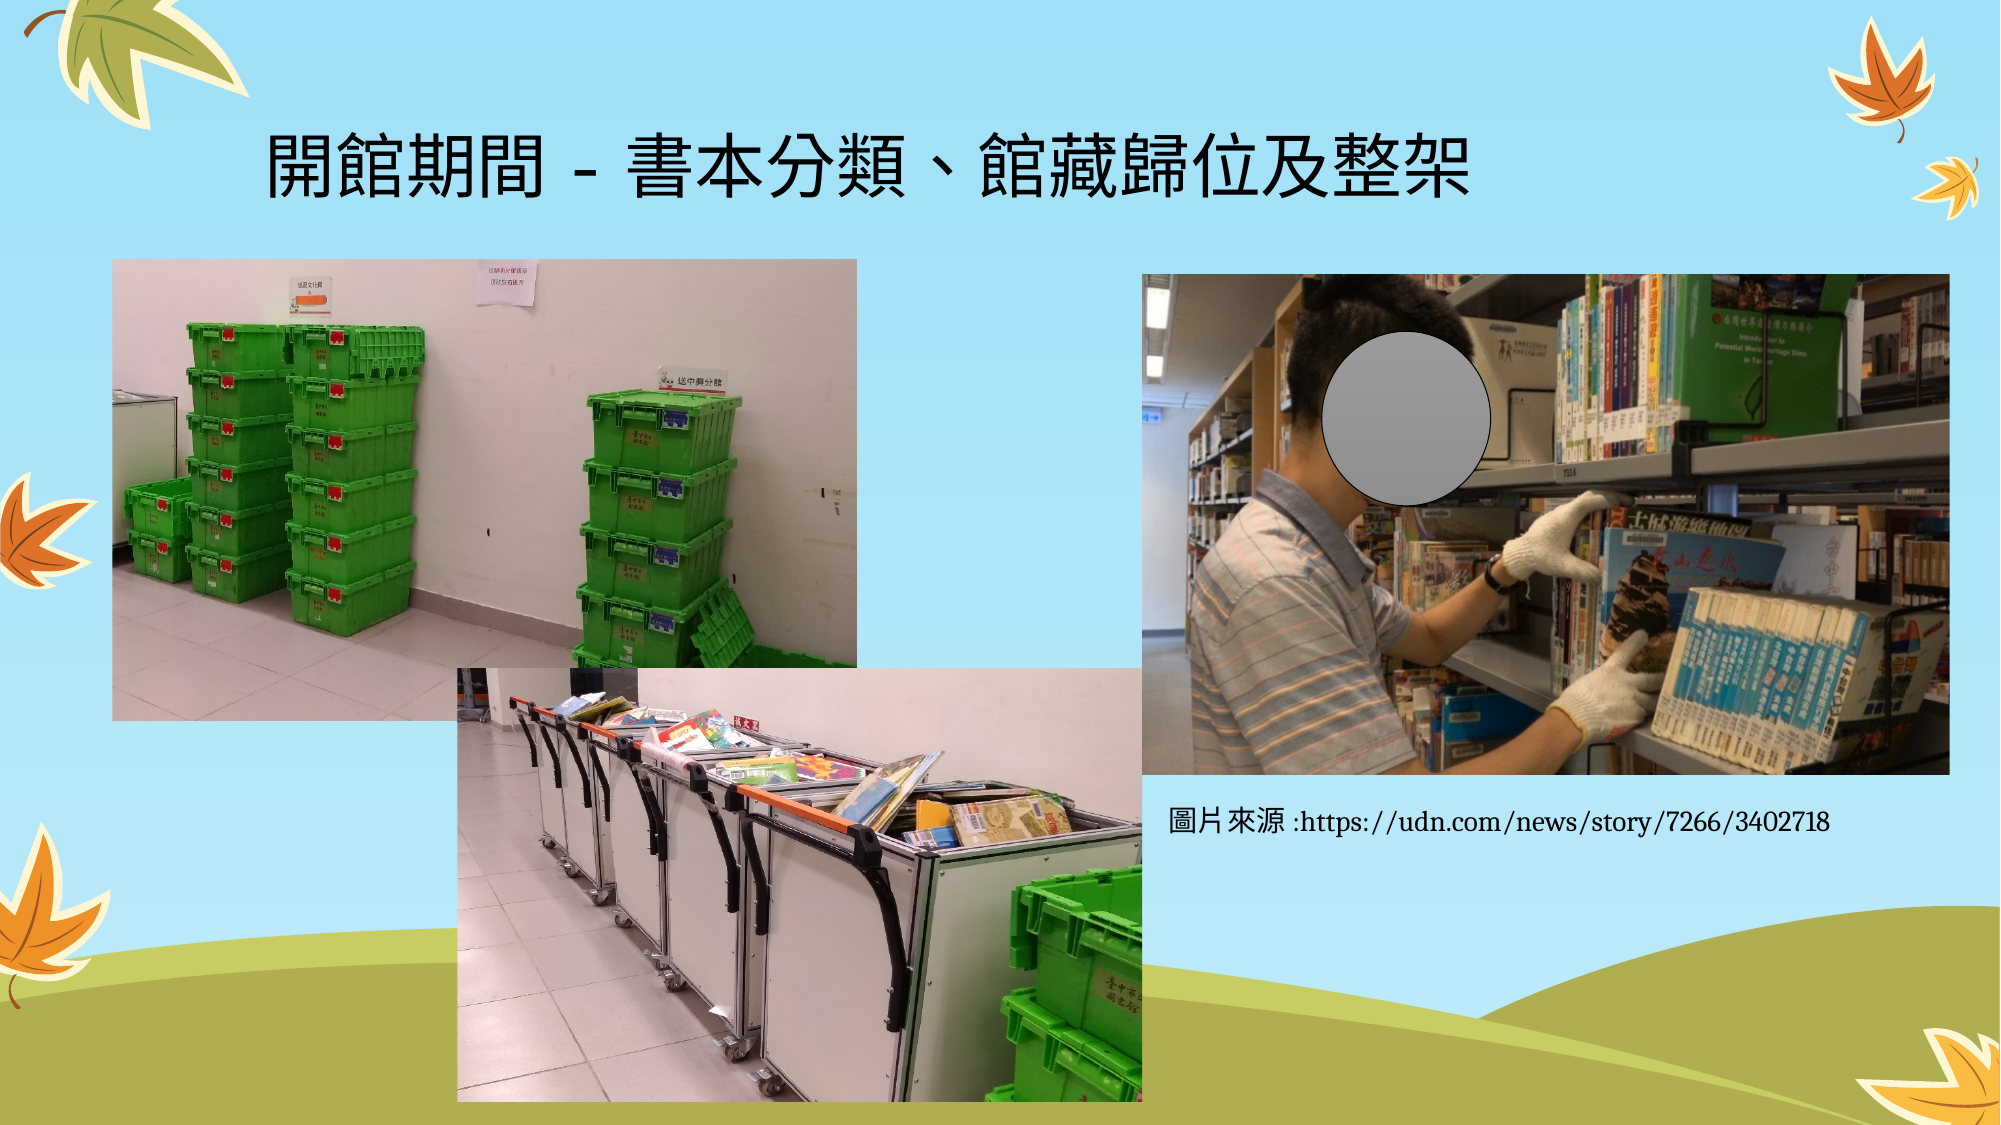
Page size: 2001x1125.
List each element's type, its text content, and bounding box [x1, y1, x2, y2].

text_box [1321, 331, 1491, 506]
title 開館期間-書本分類、館藏歸位及整架 [249, 12, 1749, 216]
picture [112, 259, 1950, 1103]
text_box 圖片來源:https://udn.com/news/story/7266/3402718 [1154, 795, 1945, 845]
